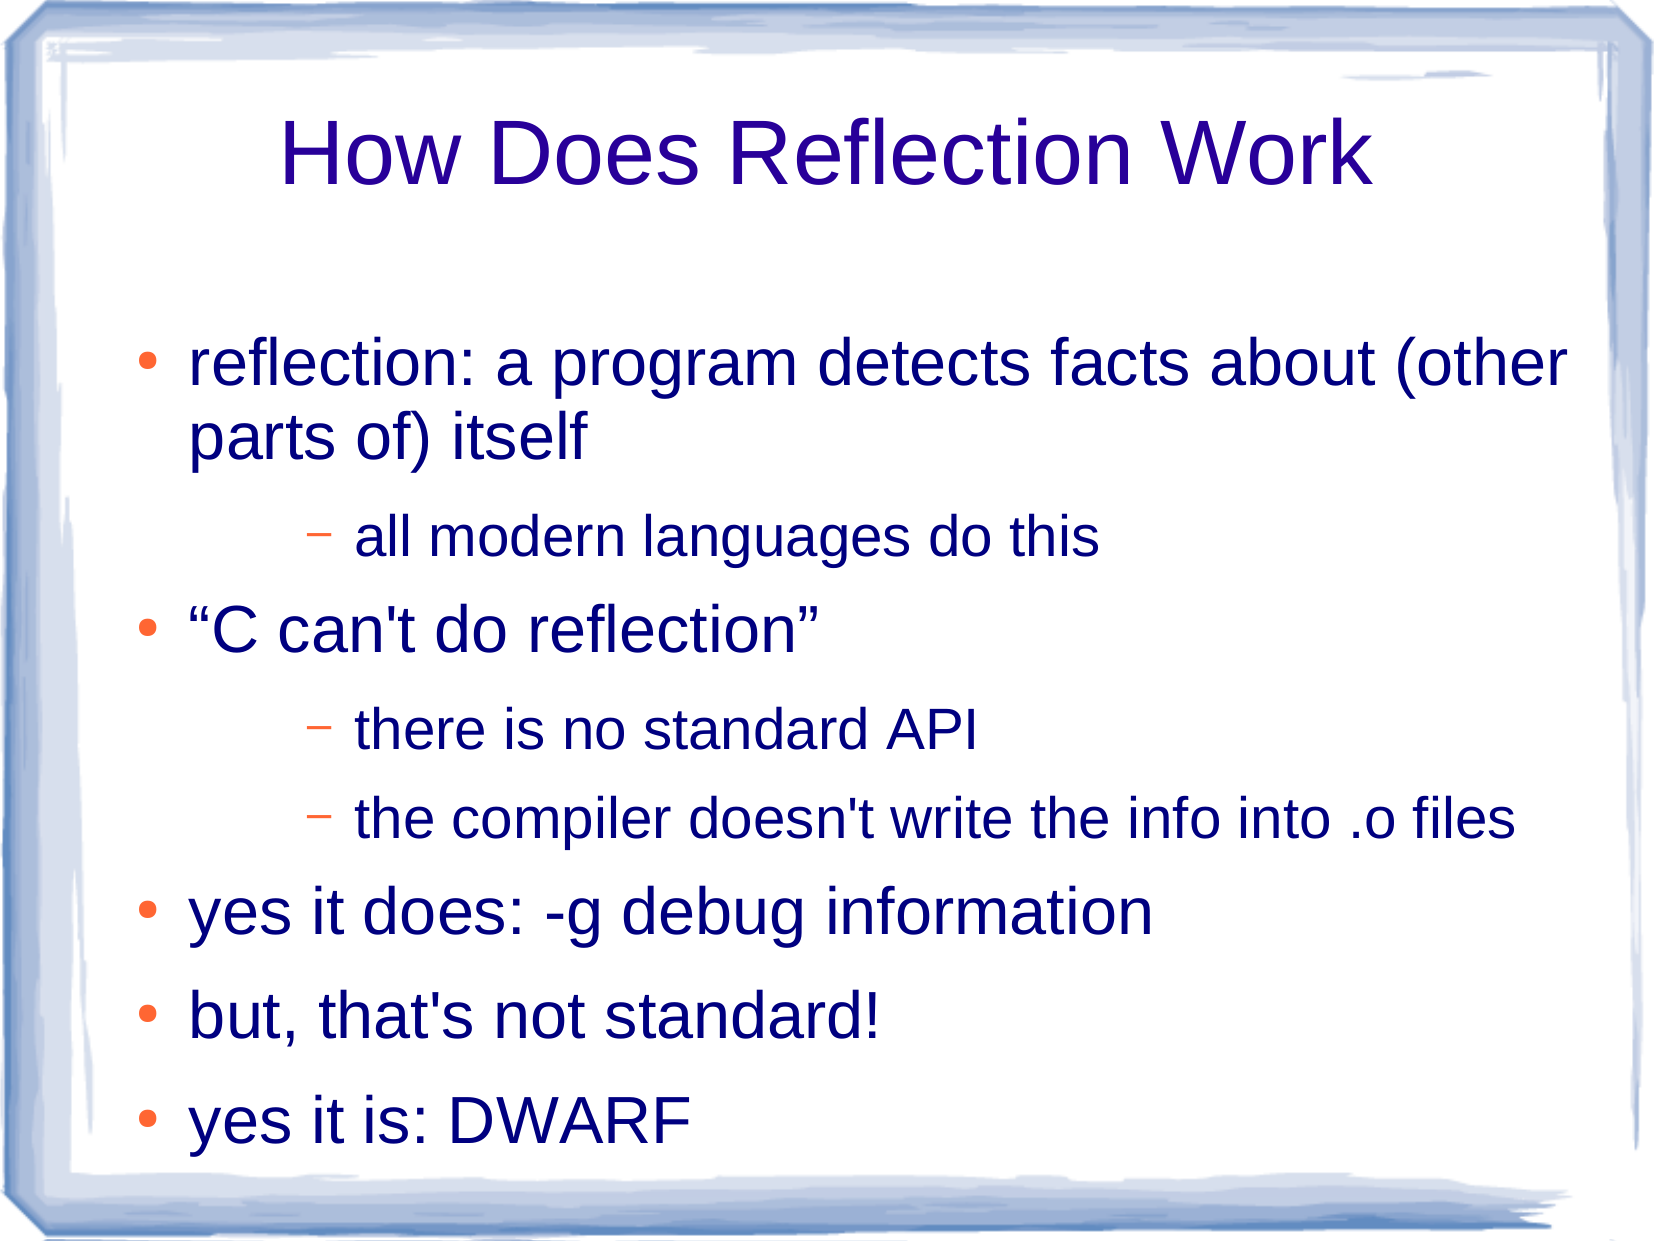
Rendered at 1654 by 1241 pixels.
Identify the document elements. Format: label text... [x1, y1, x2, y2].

title How Does Reflection Work [82, 56, 1571, 250]
list reflection: a program detects facts about (other parts of) itself all modern languages do this “C can't do reflection” there is no standard API the compiler doesn't write the info into .o files yes it does: -g debug information but, that's not standard! yes it is: DWARF [118, 324, 1571, 1158]
picture [0, 0, 1654, 1241]
